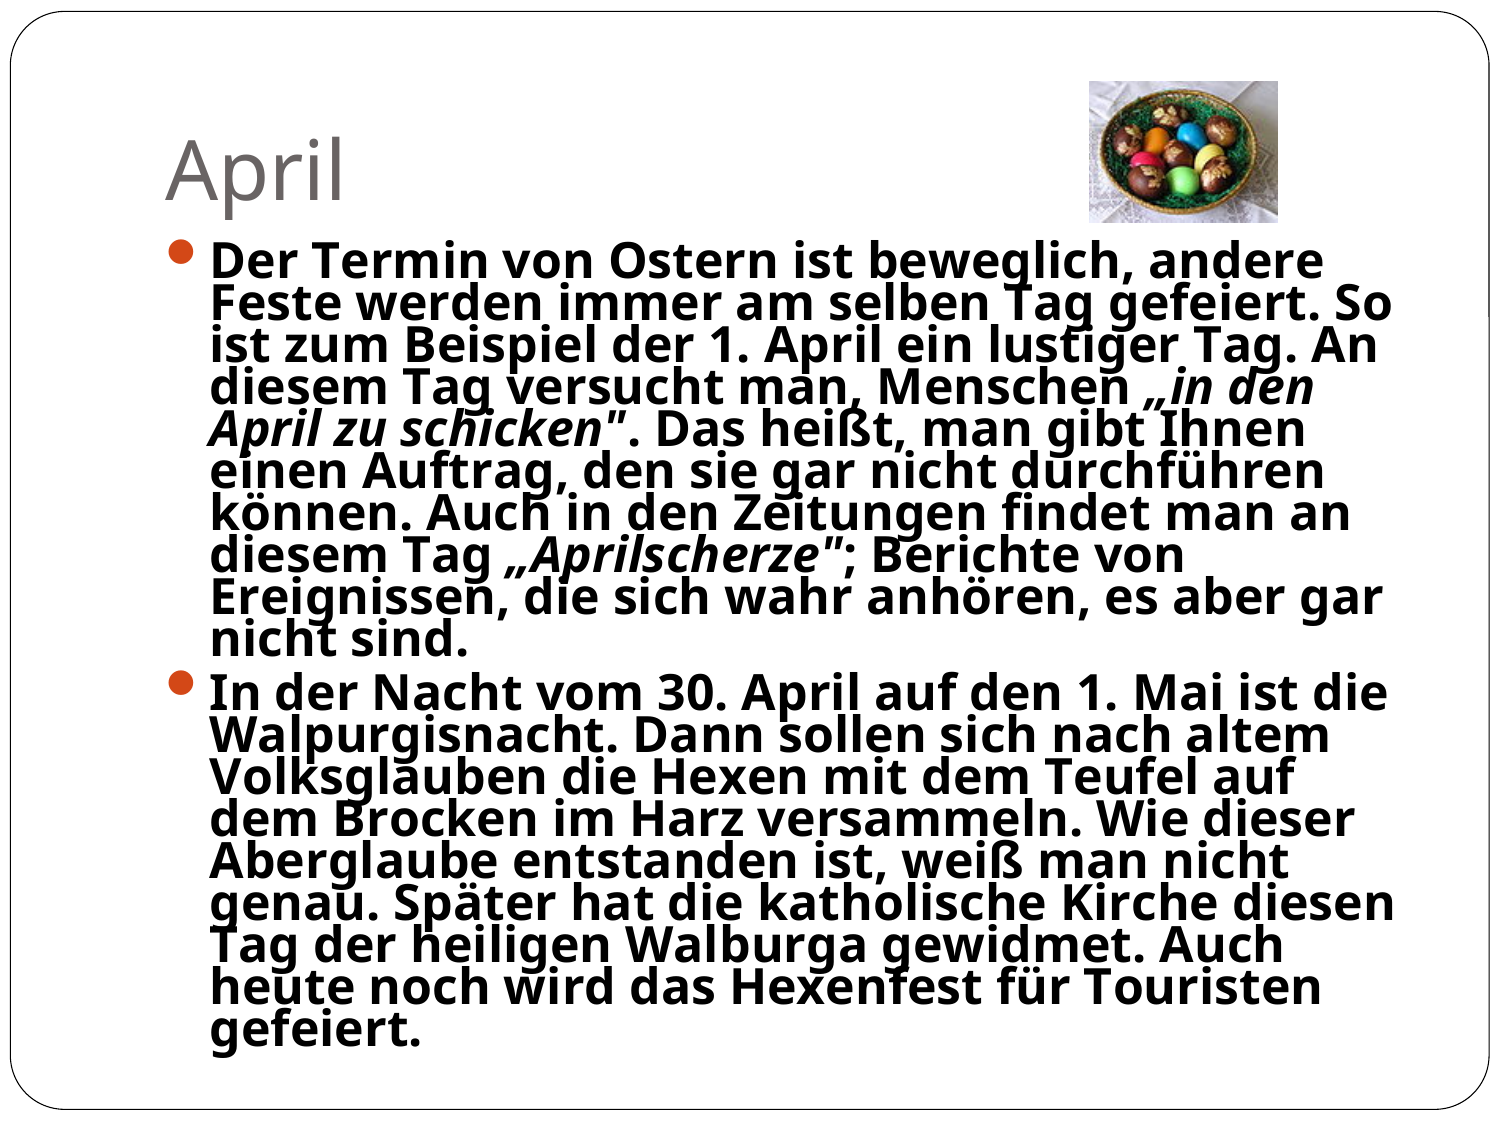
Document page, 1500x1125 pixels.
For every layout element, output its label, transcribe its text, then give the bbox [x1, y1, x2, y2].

title April [150, 44, 1426, 233]
picture [1089, 81, 1278, 223]
list Der Termin von Ostern ist beweglich, andere Feste werden immer am selben Tag gefeiert. So ist zum Beispiel der 1. April ein lustiger Tag. An diesem Tag versucht man, Menschen „in den April zu schicken". Das heißt, man gibt Ihnen einen Auftrag, den sie gar nicht durchführen können. Auch in den Zeitungen findet man an diesem Tag „Aprilscherze"; Berichte von Ereignissen, die sich wahr anhören, es aber gar nicht sind. In der Nacht vom 30. April auf den 1. Mai ist die Walpurgisnacht. Dann sollen sich nach altem Volksglauben die Hexen mit dem Teufel auf dem Brocken im Harz versammeln. Wie dieser Aberglaube entstanden ist, weiß man nicht genau. Später hat die katholische Kirche diesen Tag der heiligen Walburga gewidmet. Auch heute noch wird das Hexenfest für Touristen gefeiert. [150, 237, 1426, 988]
